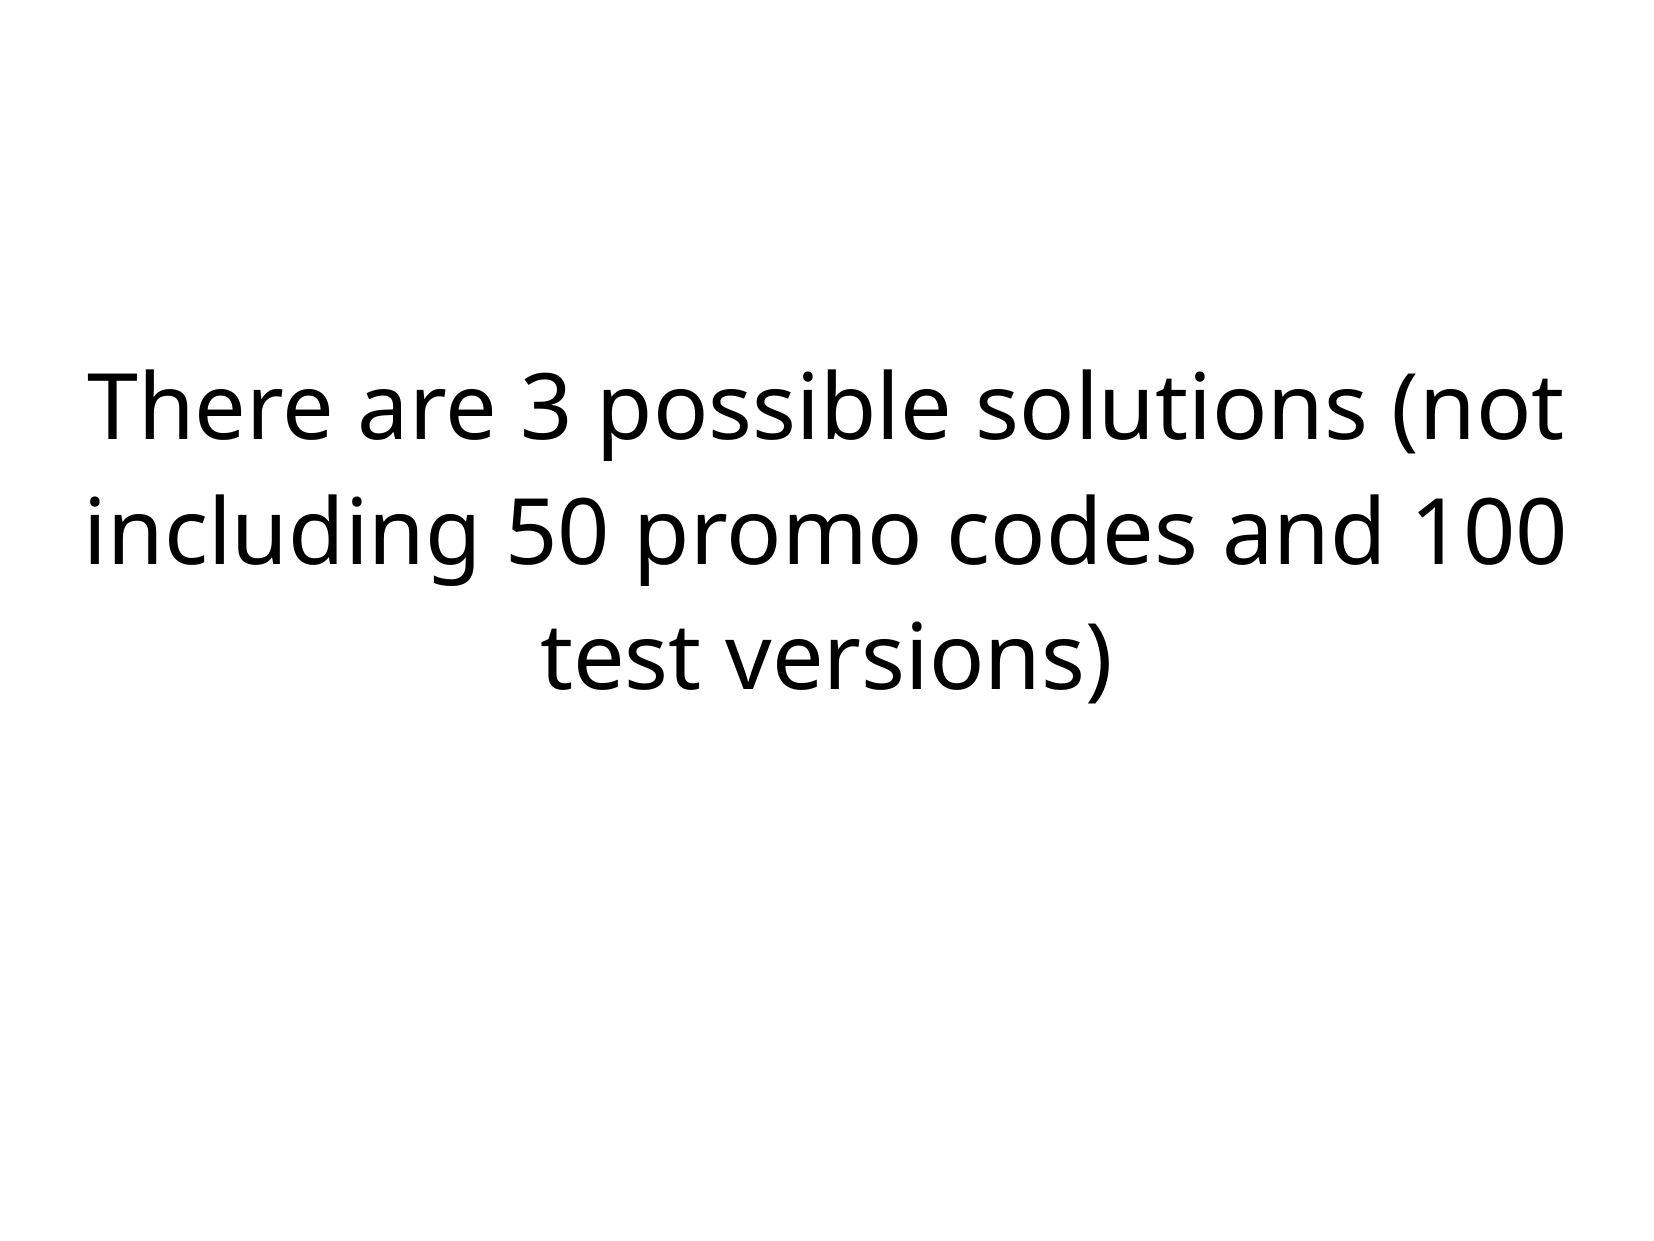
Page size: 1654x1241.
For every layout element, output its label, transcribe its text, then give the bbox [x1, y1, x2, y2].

subtitle There are 3 possible solutions (not including 50 promo codes and 100 test versions) [82, 49, 1571, 1010]
